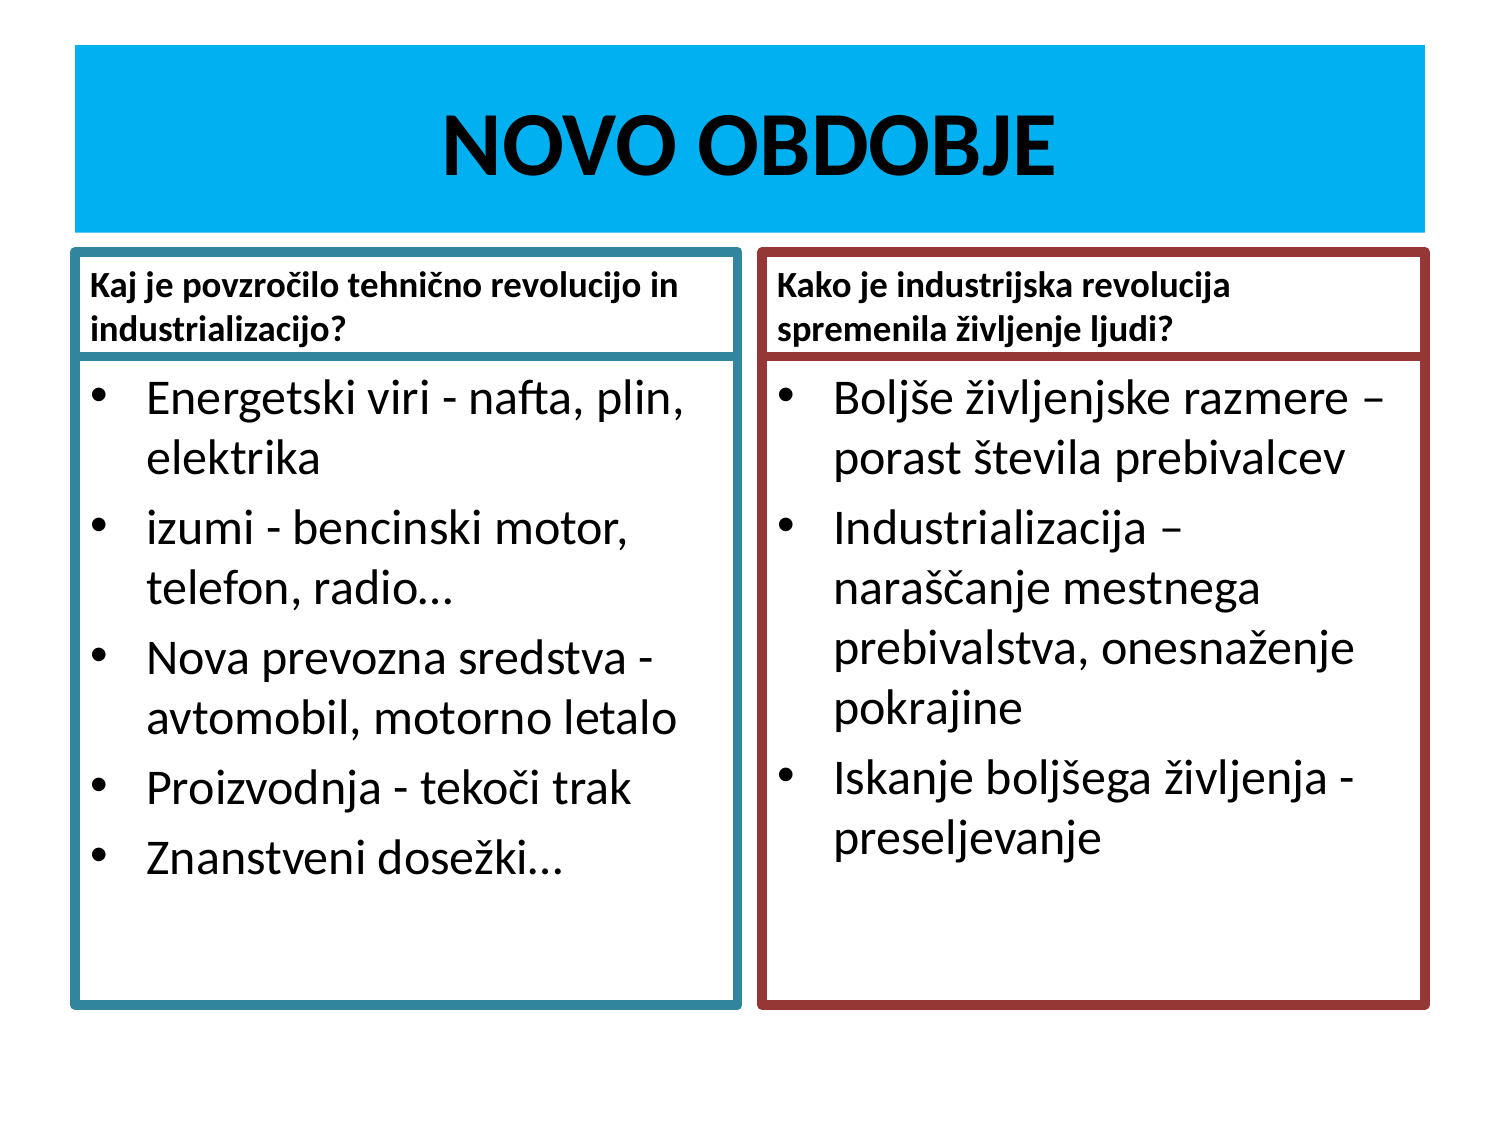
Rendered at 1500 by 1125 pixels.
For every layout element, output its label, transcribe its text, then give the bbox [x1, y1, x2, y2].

list Boljše življenjske razmere – porast števila prebivalcev Industrializacija – naraščanje mestnega prebivalstva, onesnaženje pokrajine Iskanje boljšega življenja - preseljevanje [761, 356, 1425, 1005]
list Energetski viri - nafta, plin, elektrika izumi - bencinski motor, telefon, radio… Nova prevozna sredstva - avtomobil, motorno letalo Proizvodnja - tekoči trak Znanstveni dosežki… [75, 356, 738, 1005]
list Kaj je povzročilo tehnično revolucijo in industrializacijo? [75, 251, 738, 352]
title NOVO OBDOBJE [75, 45, 1425, 233]
list Kako je industrijska revolucija spremenila življenje ljudi? [761, 251, 1425, 352]
